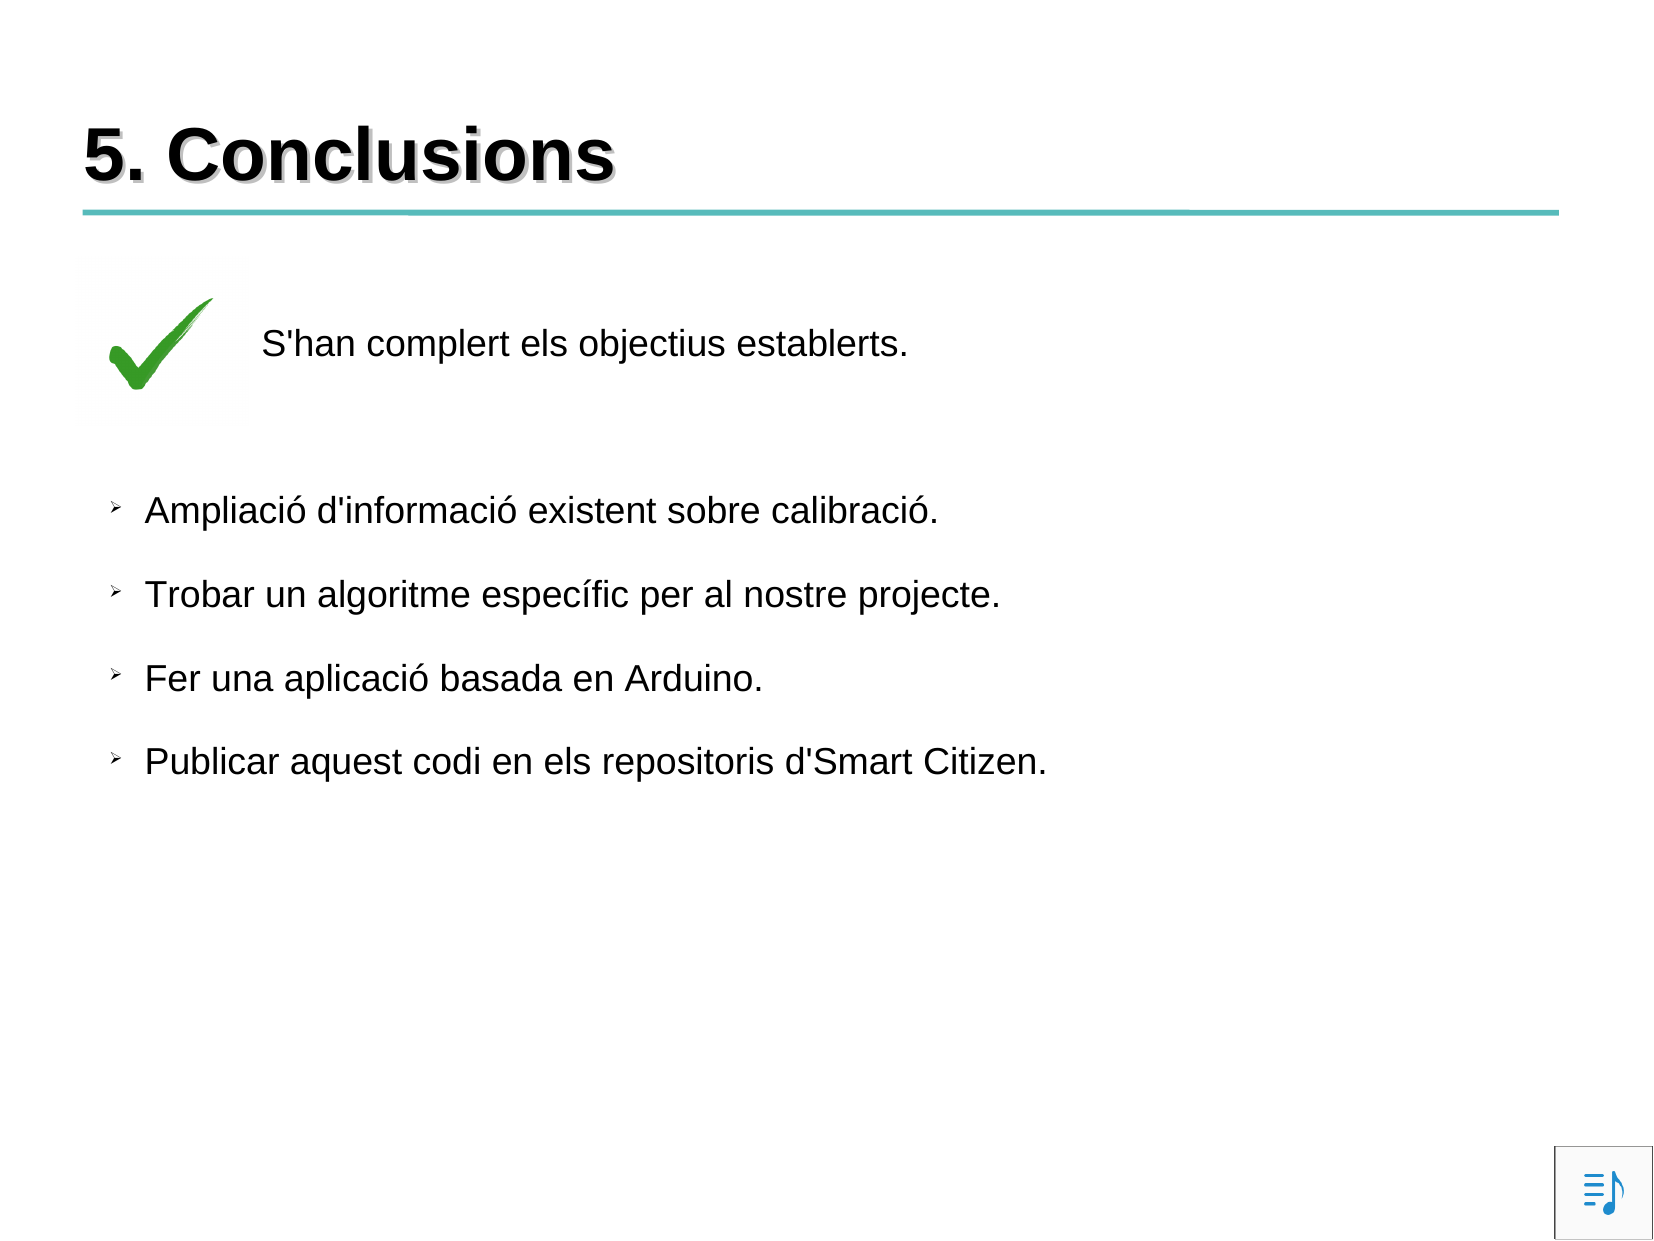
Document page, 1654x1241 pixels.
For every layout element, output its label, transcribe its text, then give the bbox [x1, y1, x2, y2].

text_box S'han complert els objectius establerts. Ampliació d'informació existent sobre calibració. Trobar un algoritme específic per al nostre projecte. Fer una aplicació basada en Arduino. Publicar aquest codi en els repositoris d'Smart Citizen. [94, 271, 1560, 884]
text_box [1553, 1145, 1654, 1241]
title 5. Conclusions [83, 49, 1572, 257]
picture [75, 256, 249, 426]
